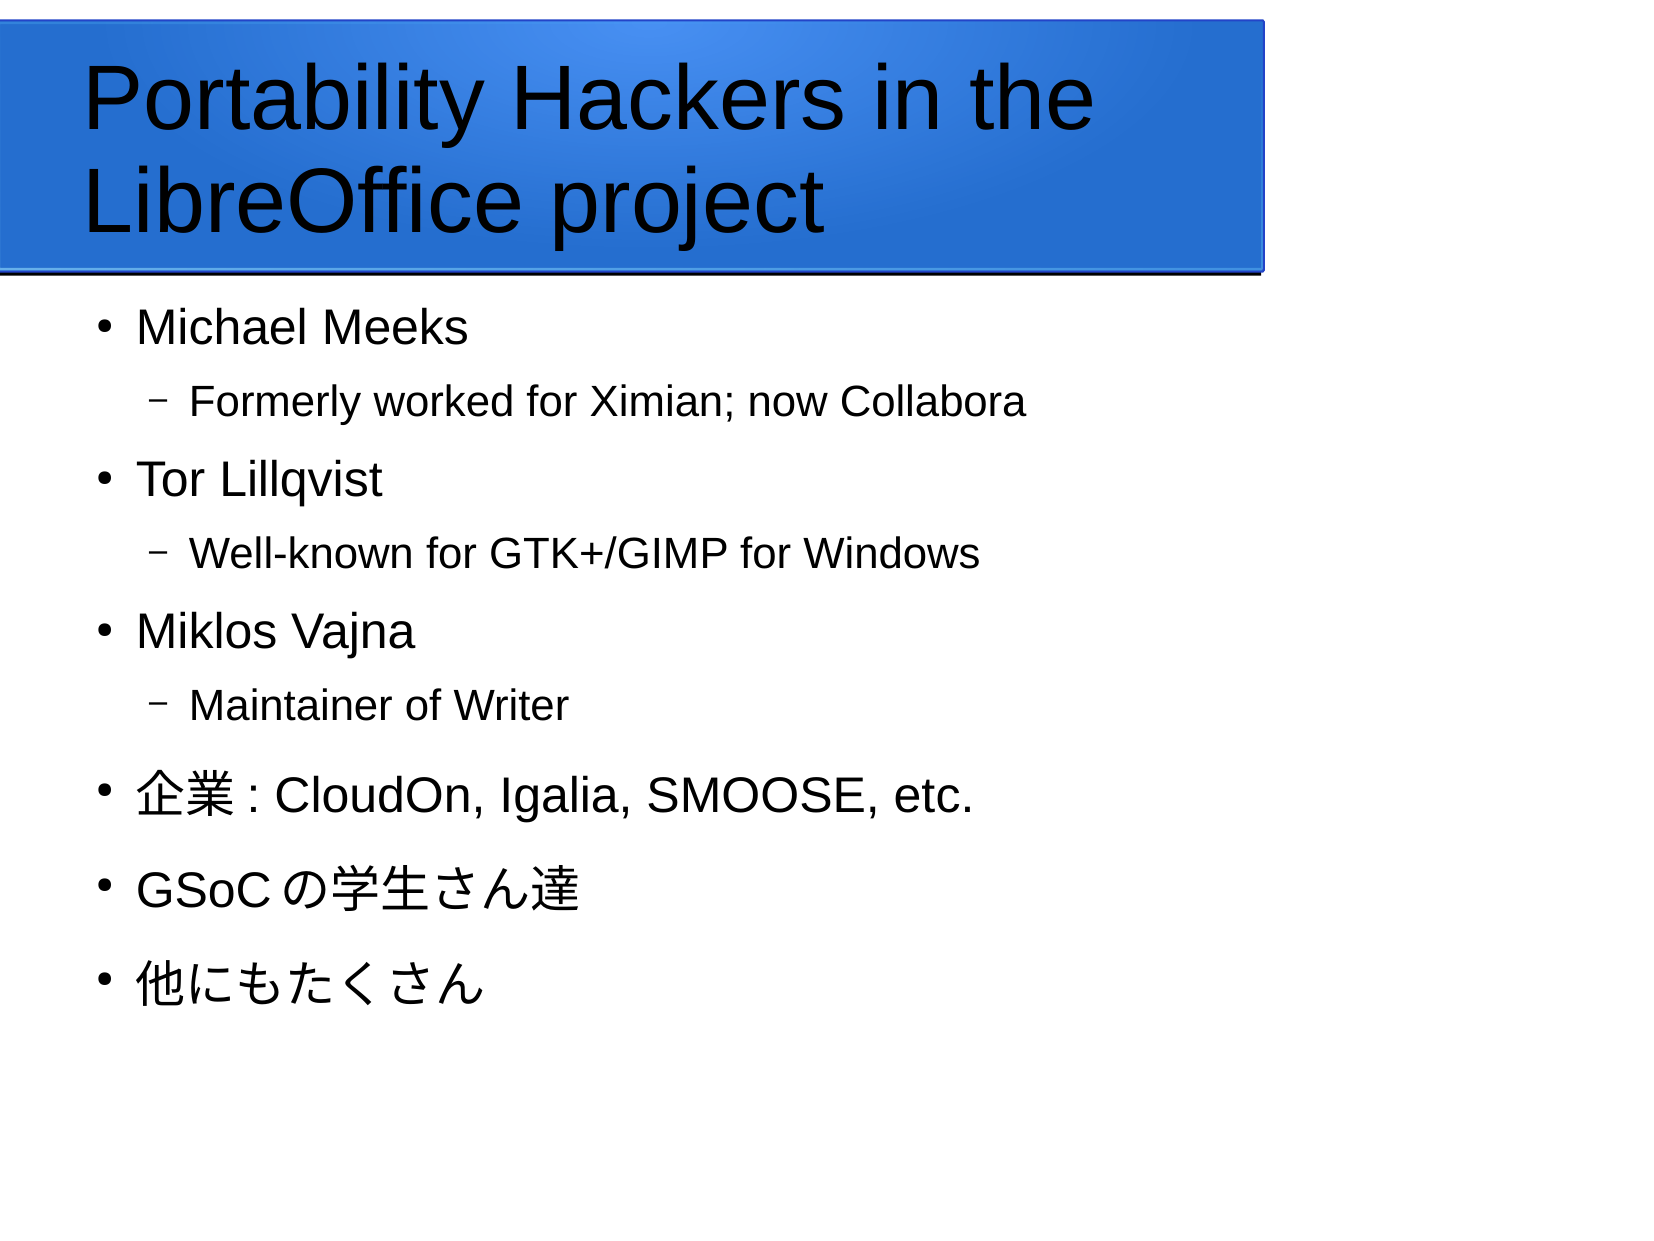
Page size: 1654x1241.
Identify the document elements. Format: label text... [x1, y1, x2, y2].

list Michael Meeks Formerly worked for Ximian; now Collabora Tor Lillqvist Well-known for GTK+/GIMP for Windows Miklos Vajna Maintainer of Writer 企業: CloudOn, Igalia, SMOOSE, etc. GSoCの学生さん達 他にもたくさん [82, 299, 1571, 1019]
title Portability Hackers in the LibreOffice project [82, 19, 1235, 281]
